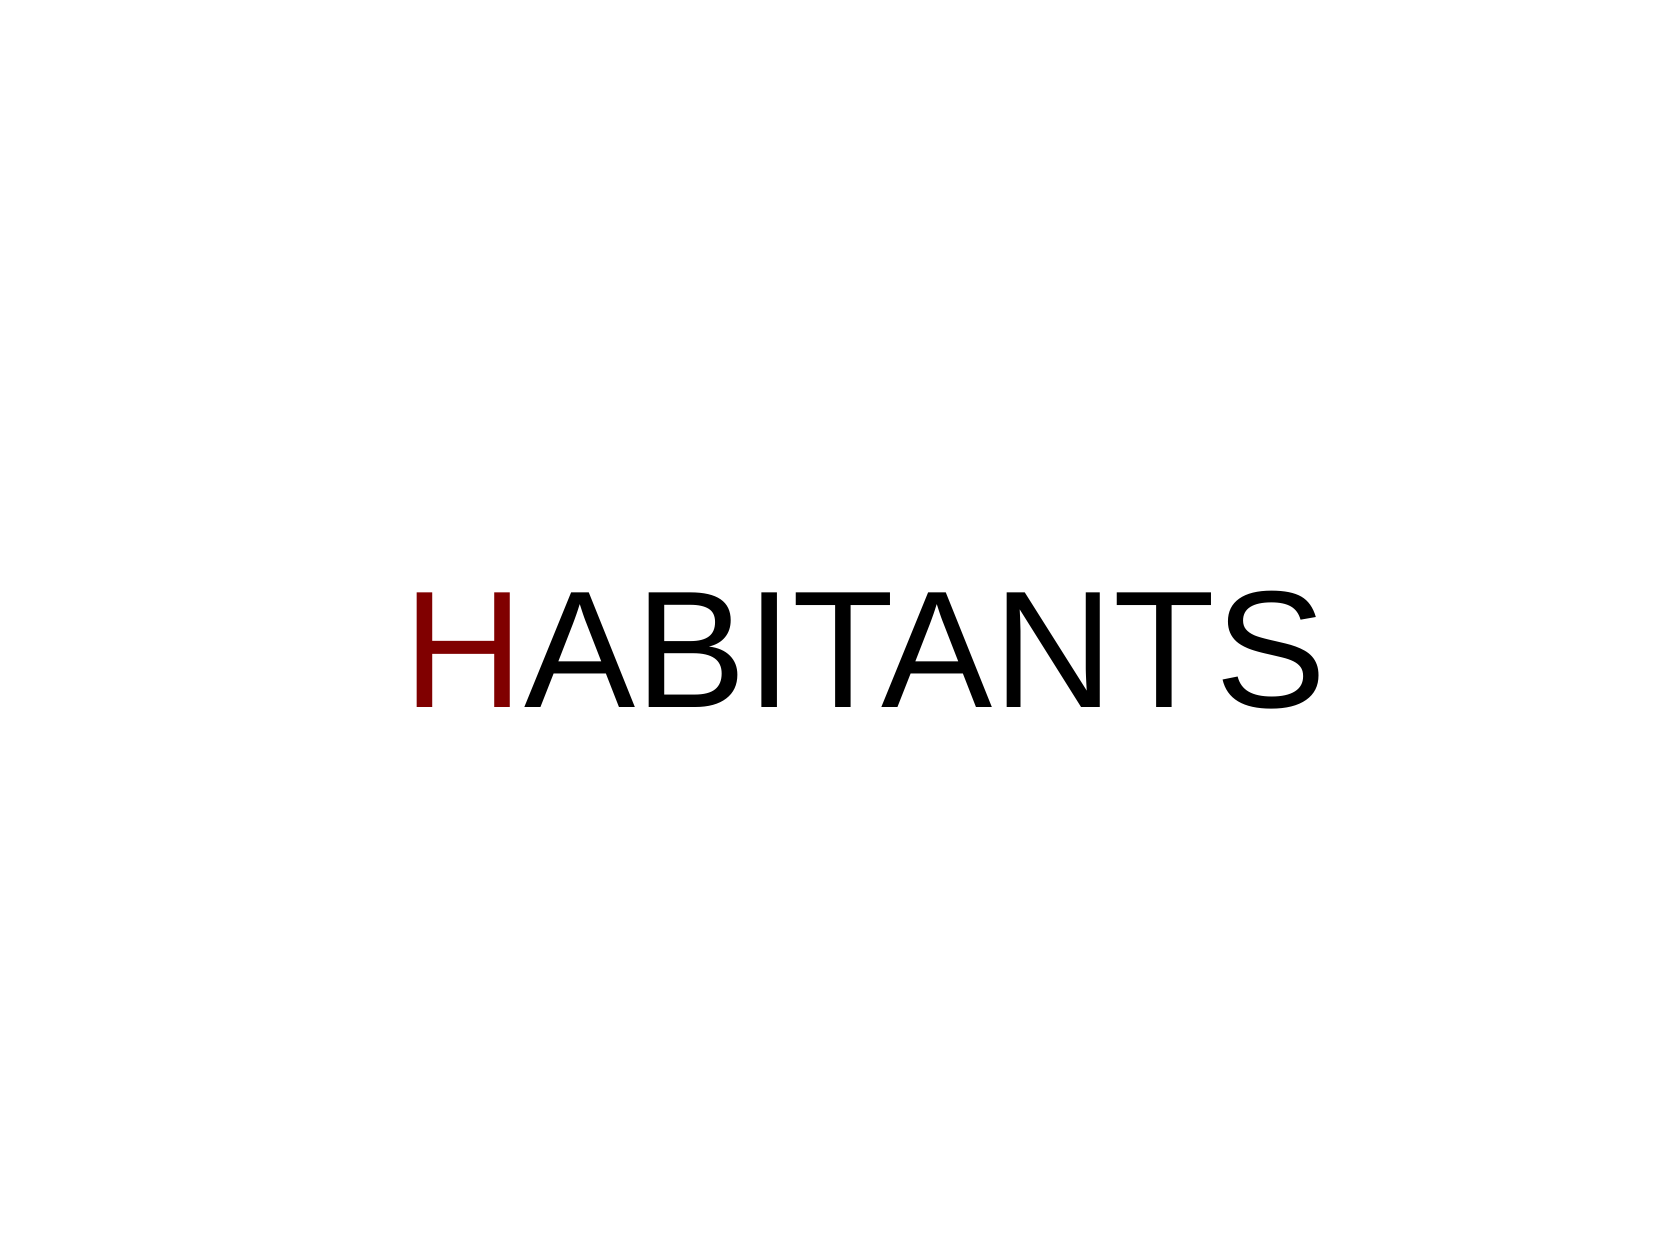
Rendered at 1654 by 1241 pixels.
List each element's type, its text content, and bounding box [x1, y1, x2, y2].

list HABITANTS [82, 290, 1571, 1010]
